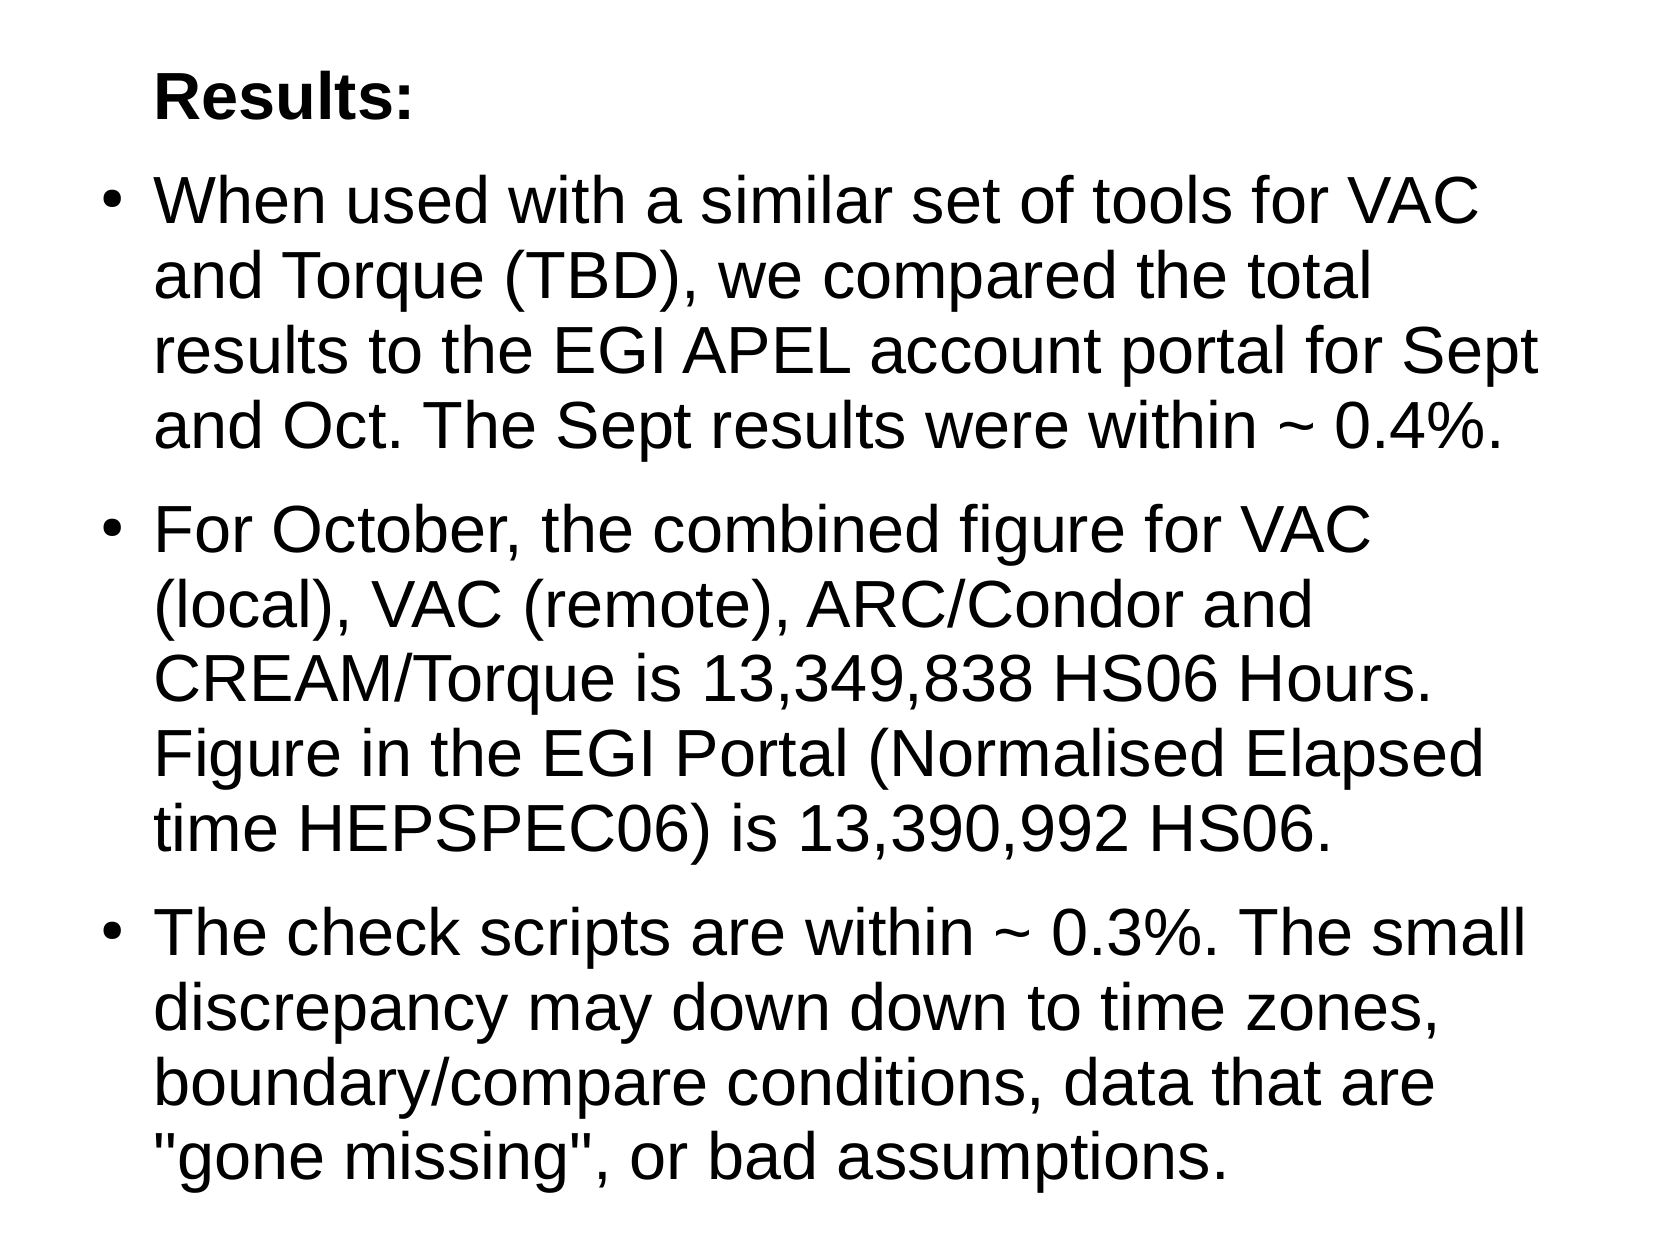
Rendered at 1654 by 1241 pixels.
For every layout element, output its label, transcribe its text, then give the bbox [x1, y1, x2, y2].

list Results: When used with a similar set of tools for VAC and Torque (TBD), we compared the total results to the EGI APEL account portal for Sept and Oct. The Sept results were within ~ 0.4%. For October, the combined figure for VAC (local), VAC (remote), ARC/Condor and CREAM/Torque is 13,349,838 HS06 Hours. Figure in the EGI Portal (Normalised Elapsed time HEPSPEC06) is 13,390,992 HS06. The check scripts are within ~ 0.3%. The small discrepancy may down down to time zones, boundary/compare conditions, data that are "gone missing", or bad assumptions. [82, 59, 1571, 1192]
